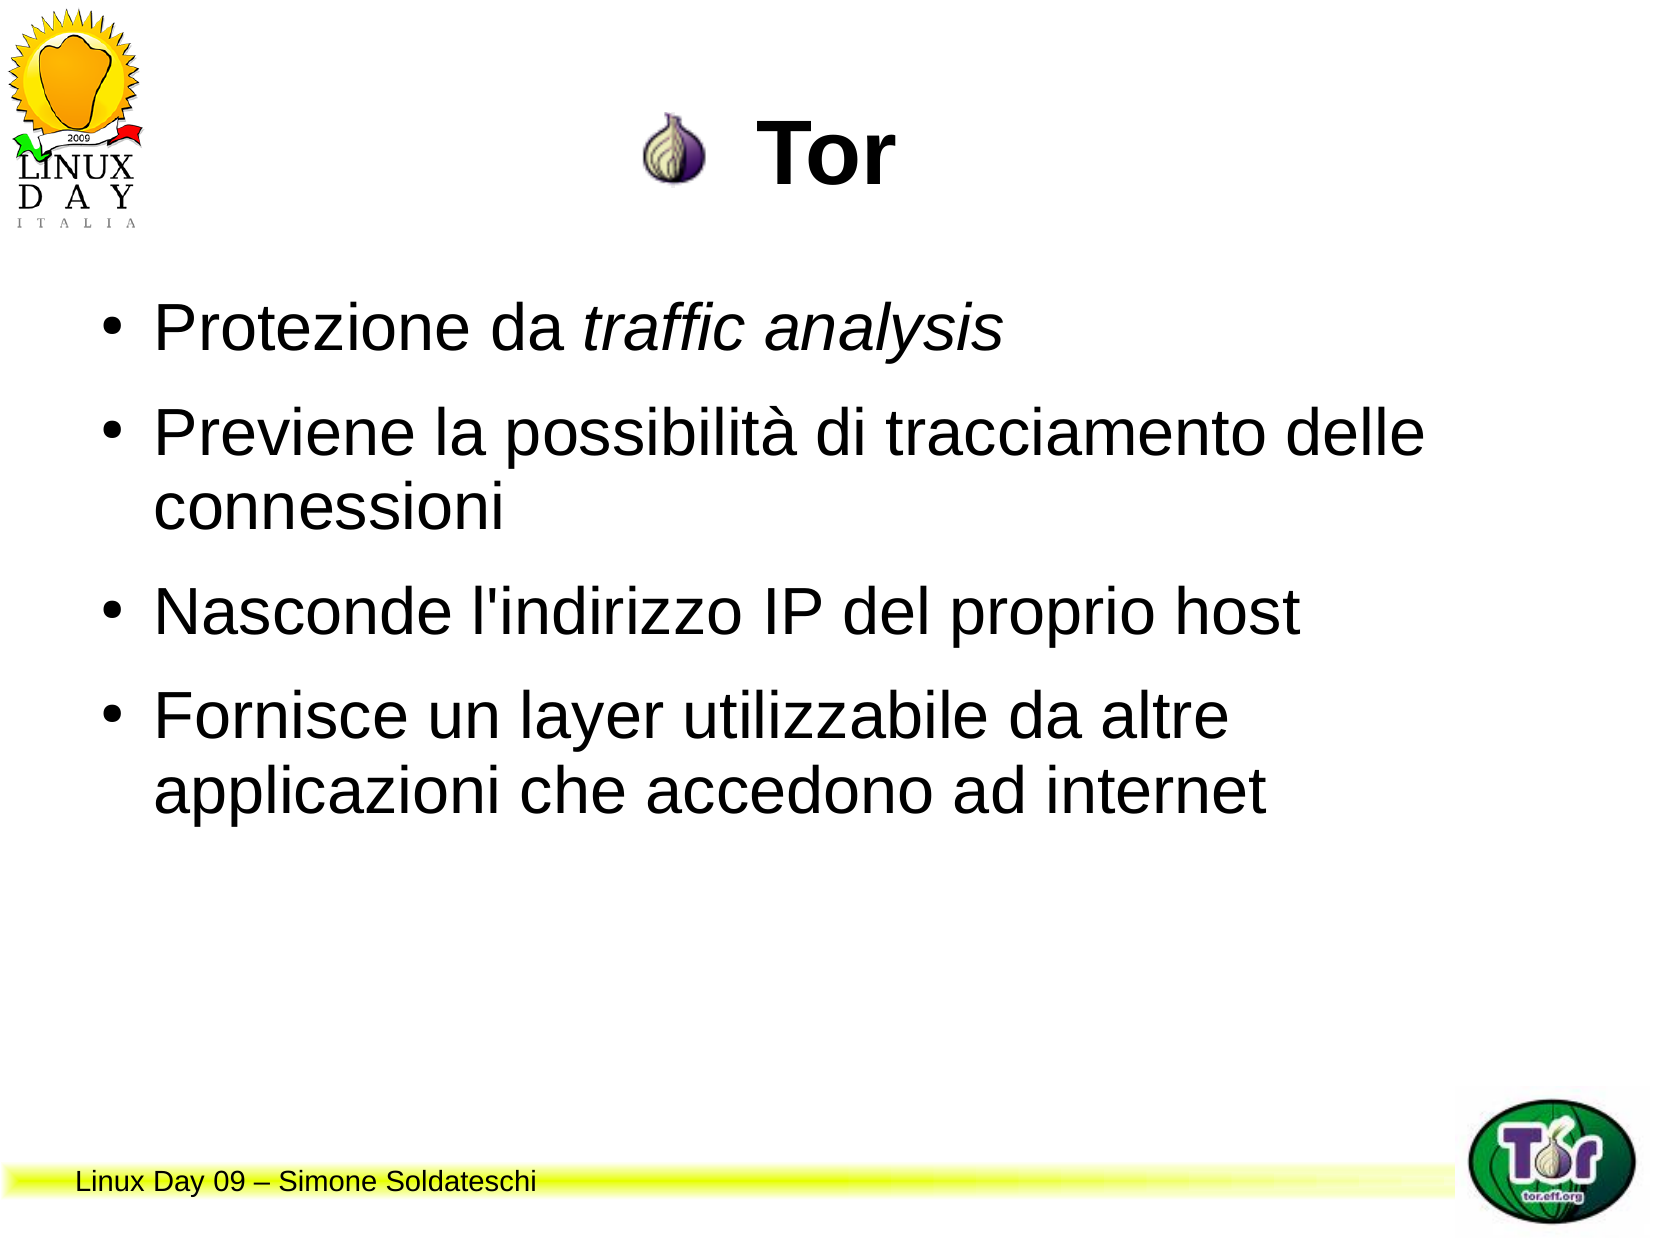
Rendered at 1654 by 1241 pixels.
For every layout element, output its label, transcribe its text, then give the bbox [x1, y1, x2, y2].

picture [637, 112, 713, 188]
picture [0, 0, 151, 235]
list Protezione da traffic analysis Previene la possibilità di tracciamento delle connessioni Nasconde l'indirizzo IP del proprio host Fornisce un layer utilizzabile da altre applicazioni che accedono ad internet [82, 290, 1571, 1109]
picture [1455, 1086, 1650, 1238]
title Tor [82, 56, 1571, 250]
